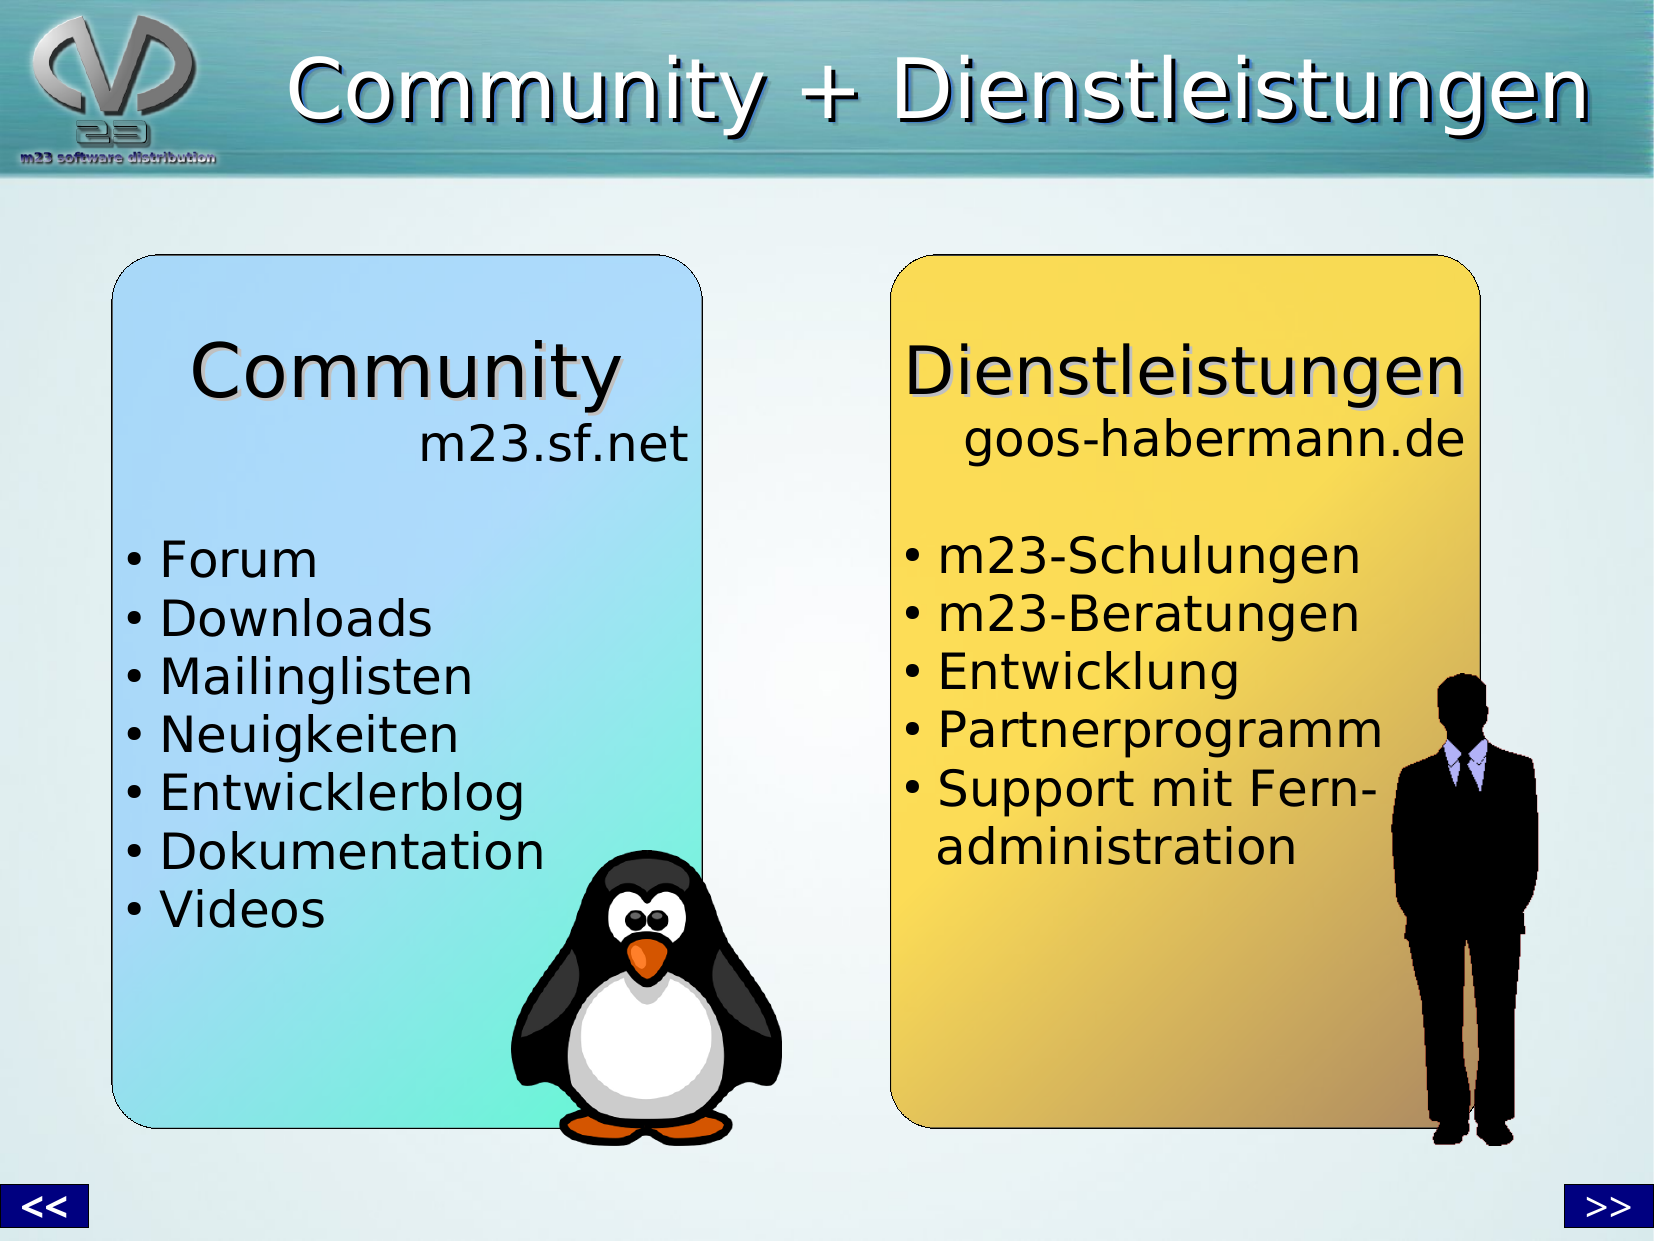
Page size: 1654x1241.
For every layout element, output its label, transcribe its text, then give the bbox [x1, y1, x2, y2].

text_box Community m23.sf.net Forum Downloads Mailinglisten Neuigkeiten Entwicklerblog Dokumentation Videos [111, 254, 703, 1129]
picture [0, 0, 1654, 1241]
text_box Dienstleistungen goos-habermann.de m23-Schulungen m23-Beratungen Entwicklung Partnerprogramm Support mit Fern- administration [890, 254, 1481, 1129]
title Community + Dienstleistungen [224, 2, 1654, 178]
